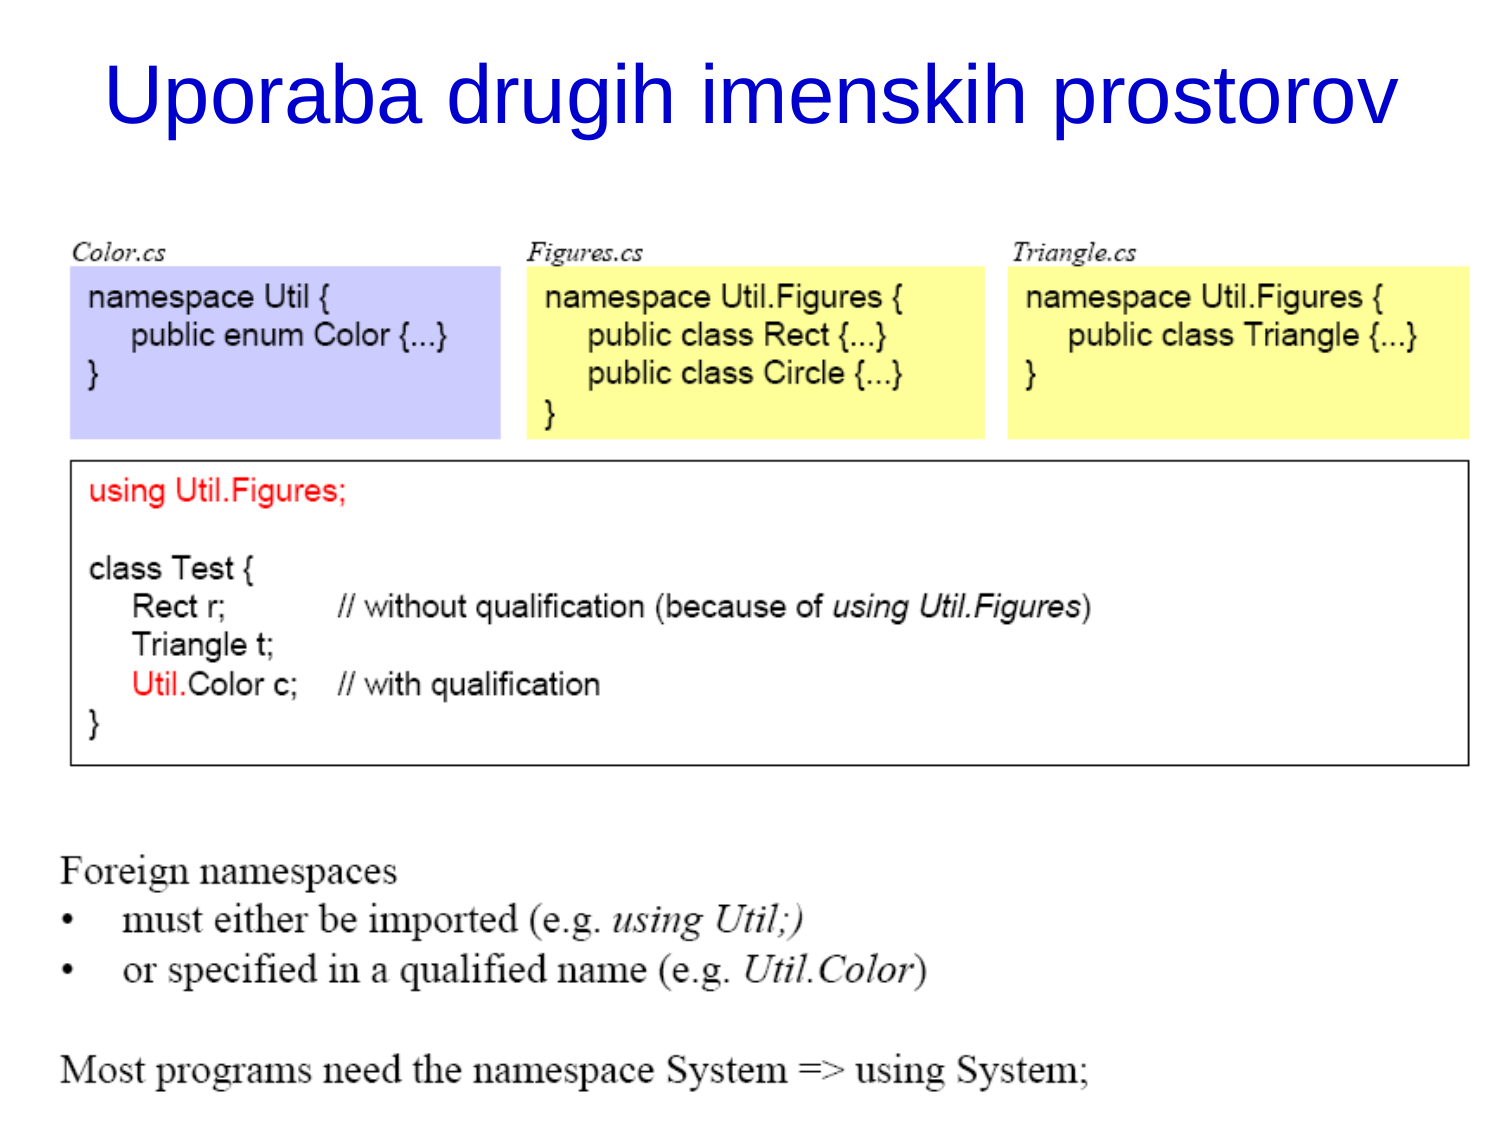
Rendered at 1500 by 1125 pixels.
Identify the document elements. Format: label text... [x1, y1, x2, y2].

title Uporaba drugih imenskih prostorov [76, 30, 1427, 149]
text_box [41, 207, 1500, 1123]
